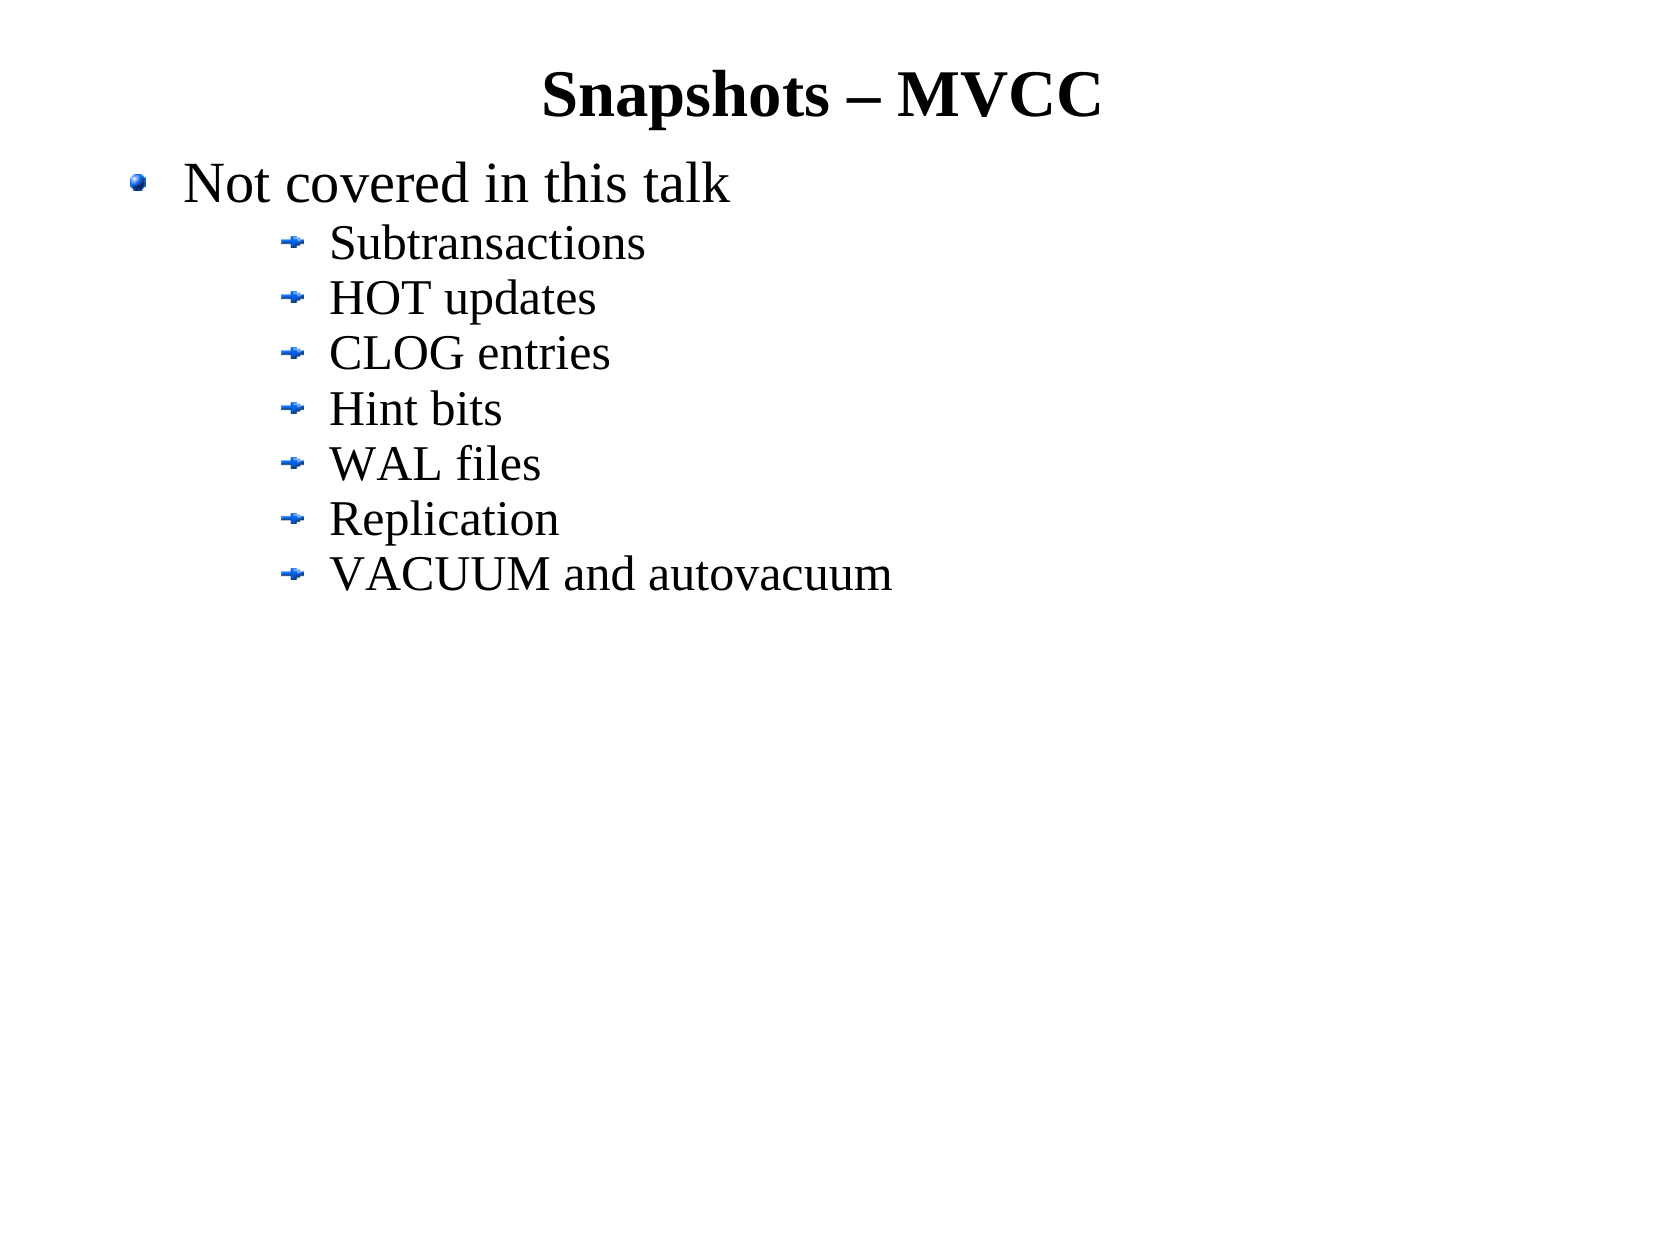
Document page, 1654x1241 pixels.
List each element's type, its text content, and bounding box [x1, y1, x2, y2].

title Snapshots – MVCC [112, 37, 1535, 150]
list Not covered in this talk Subtransactions HOT updates CLOG entries Hint bits WAL files Replication VACUUM and autovacuum [112, 150, 1536, 1201]
